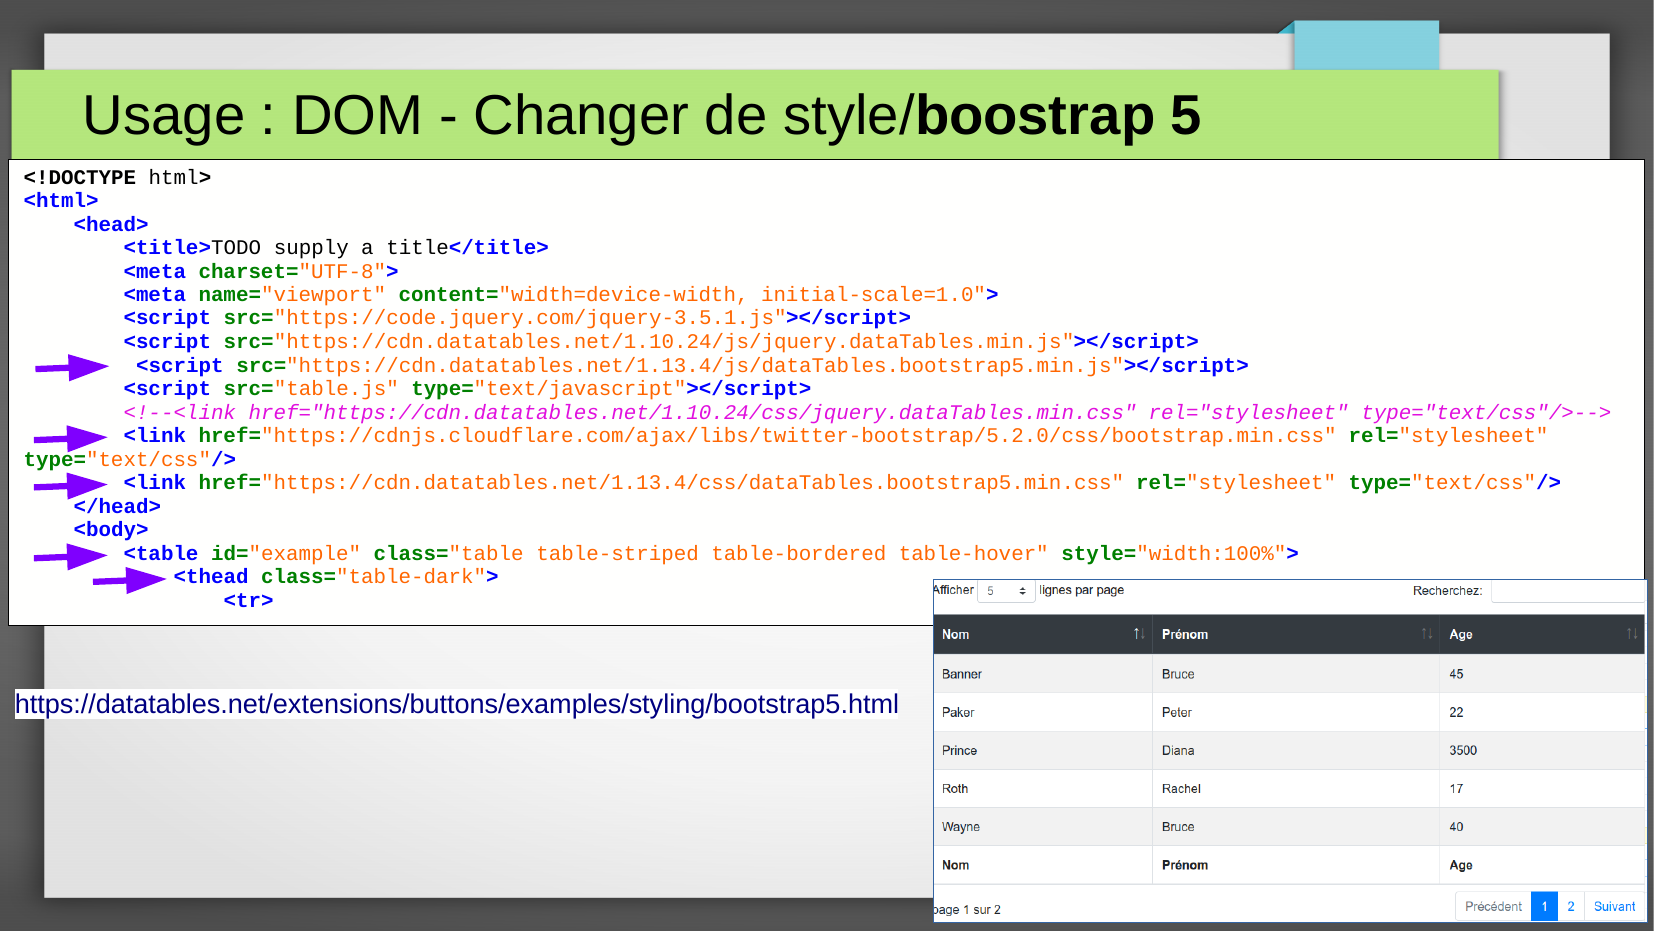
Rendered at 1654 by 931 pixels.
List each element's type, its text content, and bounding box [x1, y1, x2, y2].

text_box <!DOCTYPE html> <html> <head> <title>TODO supply a title</title> <meta charset="UTF-8"> <meta name="viewport" content="width=device-width, initial-scale=1.0"> <script src="https://code.jquery.com/jquery-3.5.1.js"></script> <script src="https://cdn.datatables.net/1.10.24/js/jquery.dataTables.min.js"></script> <script src="https://cdn.datatables.net/1.13.4/js/dataTables.bootstrap5.min.js"></script> <script src="table.js" type="text/javascript"></script> <!--<link href="https://cdn.datatables.net/1.10.24/css/jquery.dataTables.min.css" rel="stylesheet" type="text/css"/>--> <link href="https://cdnjs.cloudflare.com/ajax/libs/twitter-bootstrap/5.2.0/css/bootstrap.min.css" rel="stylesheet" type="text/css"/> <link href="https://cdn.datatables.net/1.13.4/css/dataTables.bootstrap5.min.css" rel="stylesheet" type="text/css"/> </head> <body> <table id="example" class="table table-striped table-bordered table-hover" style="width:100%"> <thead class="table-dark"> <tr> [8, 159, 1645, 626]
title Usage : DOM - Changer de style/boostrap 5 [82, 70, 1264, 159]
picture [0, 0, 1654, 931]
text_box https://datatables.net/extensions/buttons/examples/styling/bootstrap5.html [0, 681, 931, 733]
